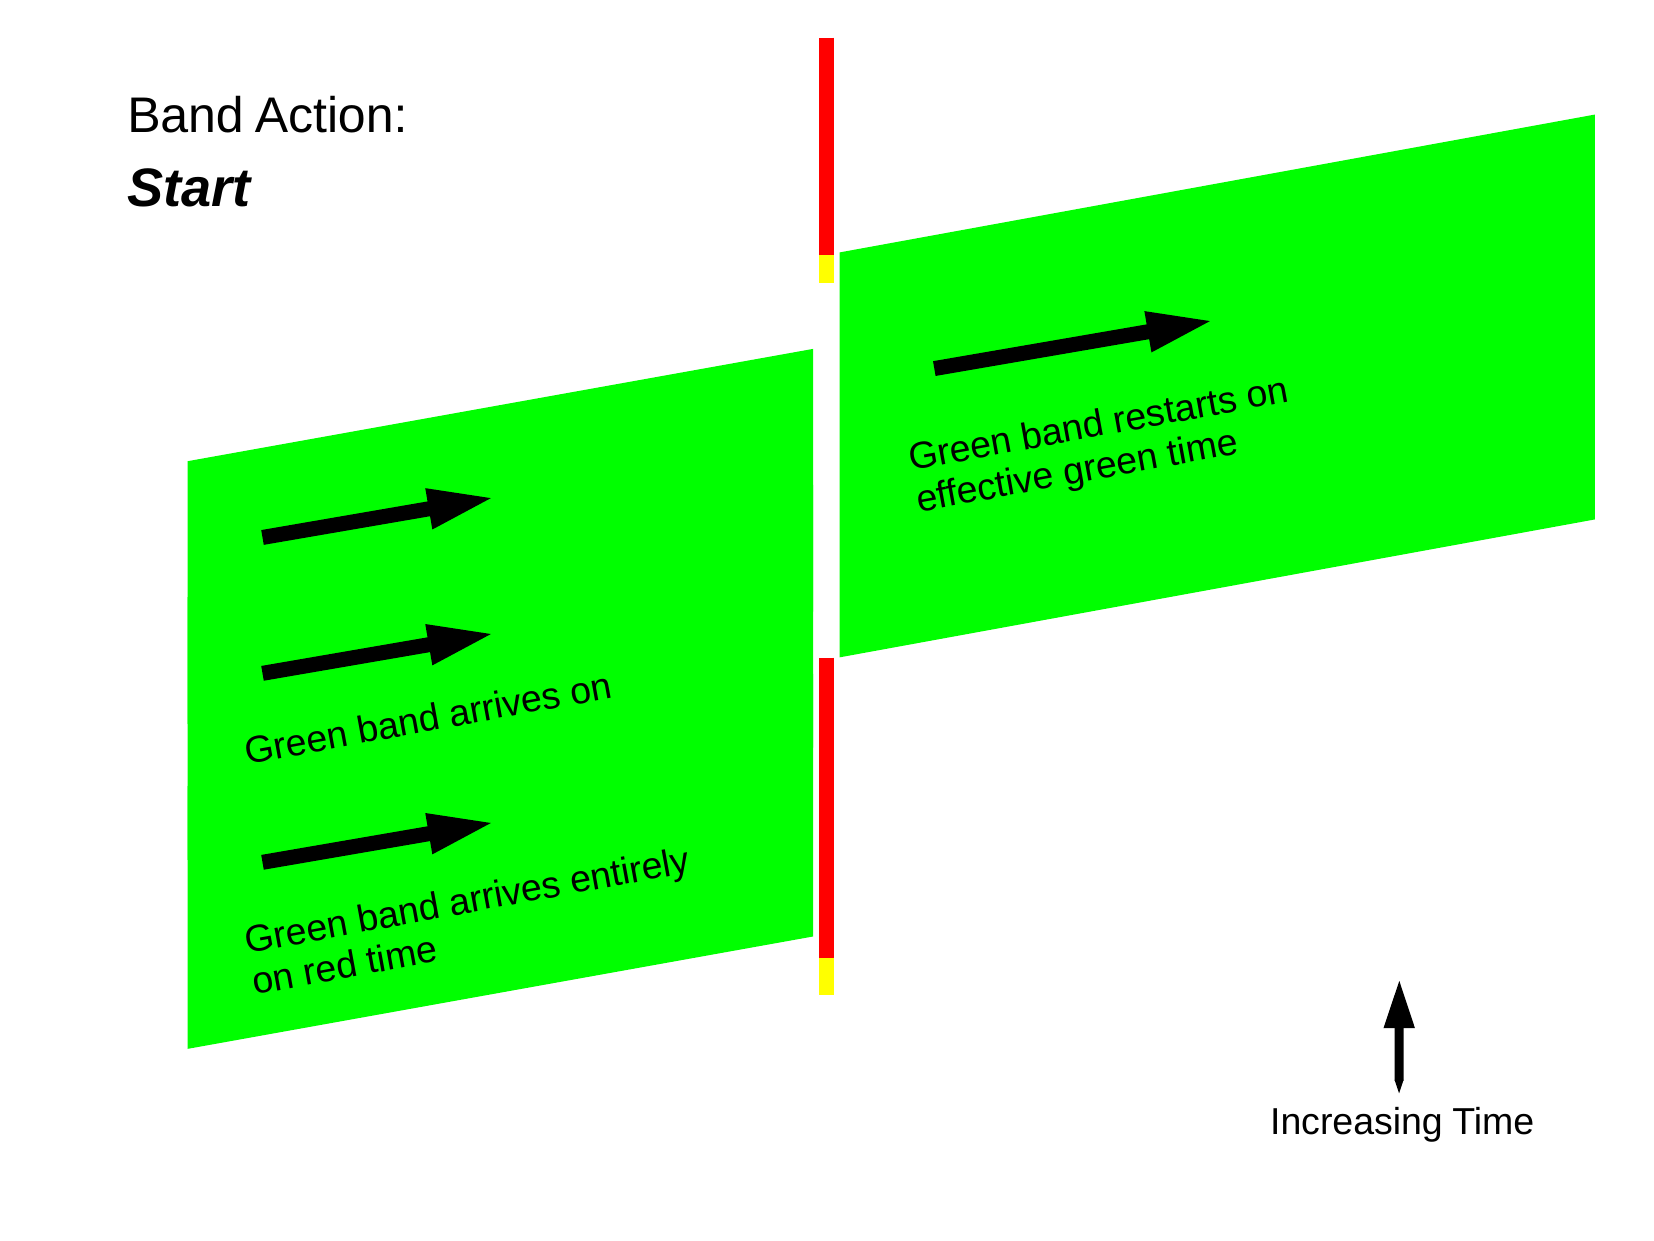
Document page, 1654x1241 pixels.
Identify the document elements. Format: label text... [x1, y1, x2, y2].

text_box Start [112, 150, 266, 227]
text_box Green band arrives entirely on red time [225, 826, 734, 1072]
text_box Band Action: [112, 79, 676, 151]
text_box Green band restarts on effective green time [889, 325, 1504, 622]
text_box [187, 348, 814, 1049]
text_box Green band arrives on both red & green times [225, 637, 715, 777]
text_box [839, 114, 1595, 658]
text_box Increasing Time [1255, 1093, 1550, 1151]
